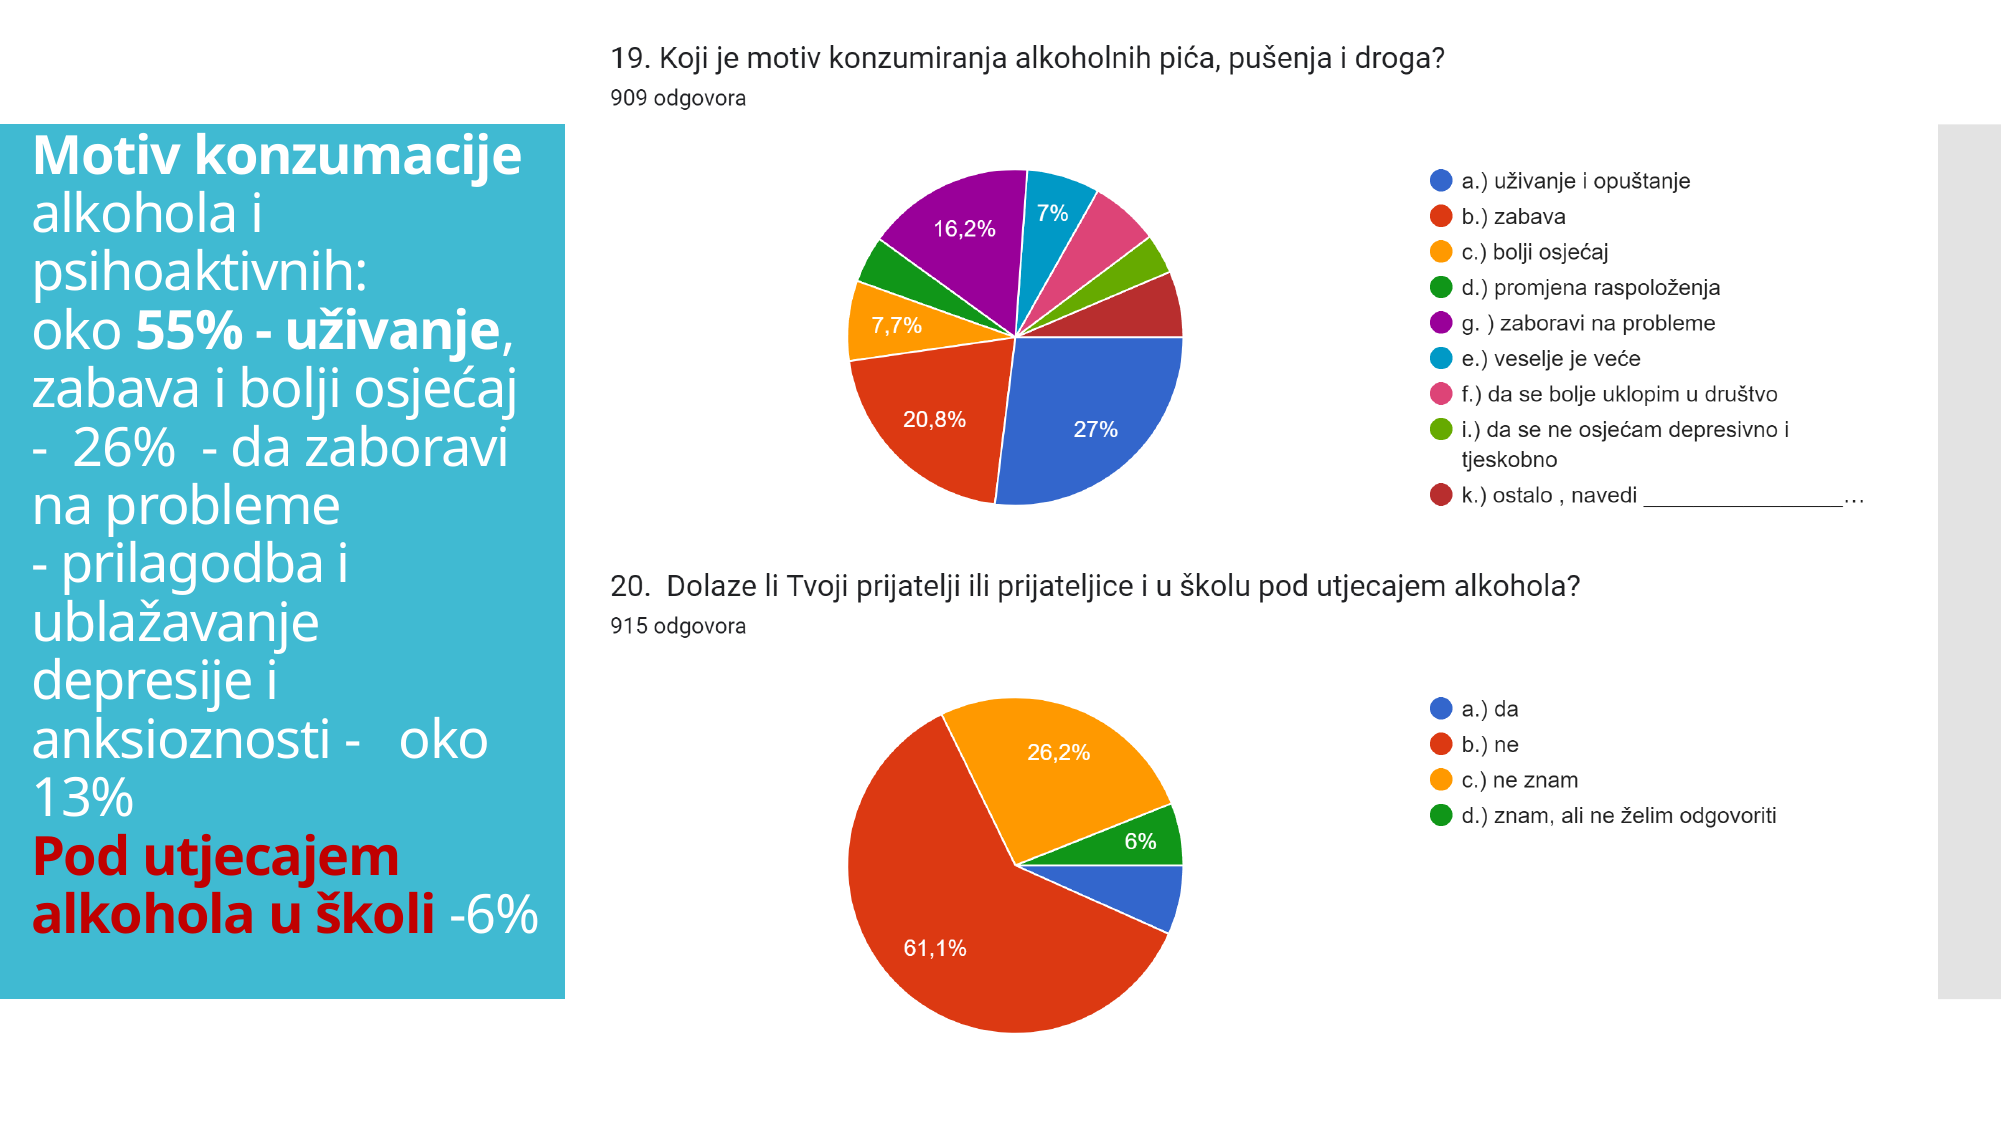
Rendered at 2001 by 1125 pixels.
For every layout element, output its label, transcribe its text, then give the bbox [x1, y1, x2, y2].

title Motiv konzumacije alkohola i psihoaktivnih: oko 55% - uživanje, zabava i bolji osjećaj - 26% - da zaboravi na probleme - prilagodba i ublažavanje depresije i anksioznosti - oko 13% Pod utjecajem alkohola u školi -6% [16, 117, 565, 1014]
picture [565, 0, 1932, 1097]
